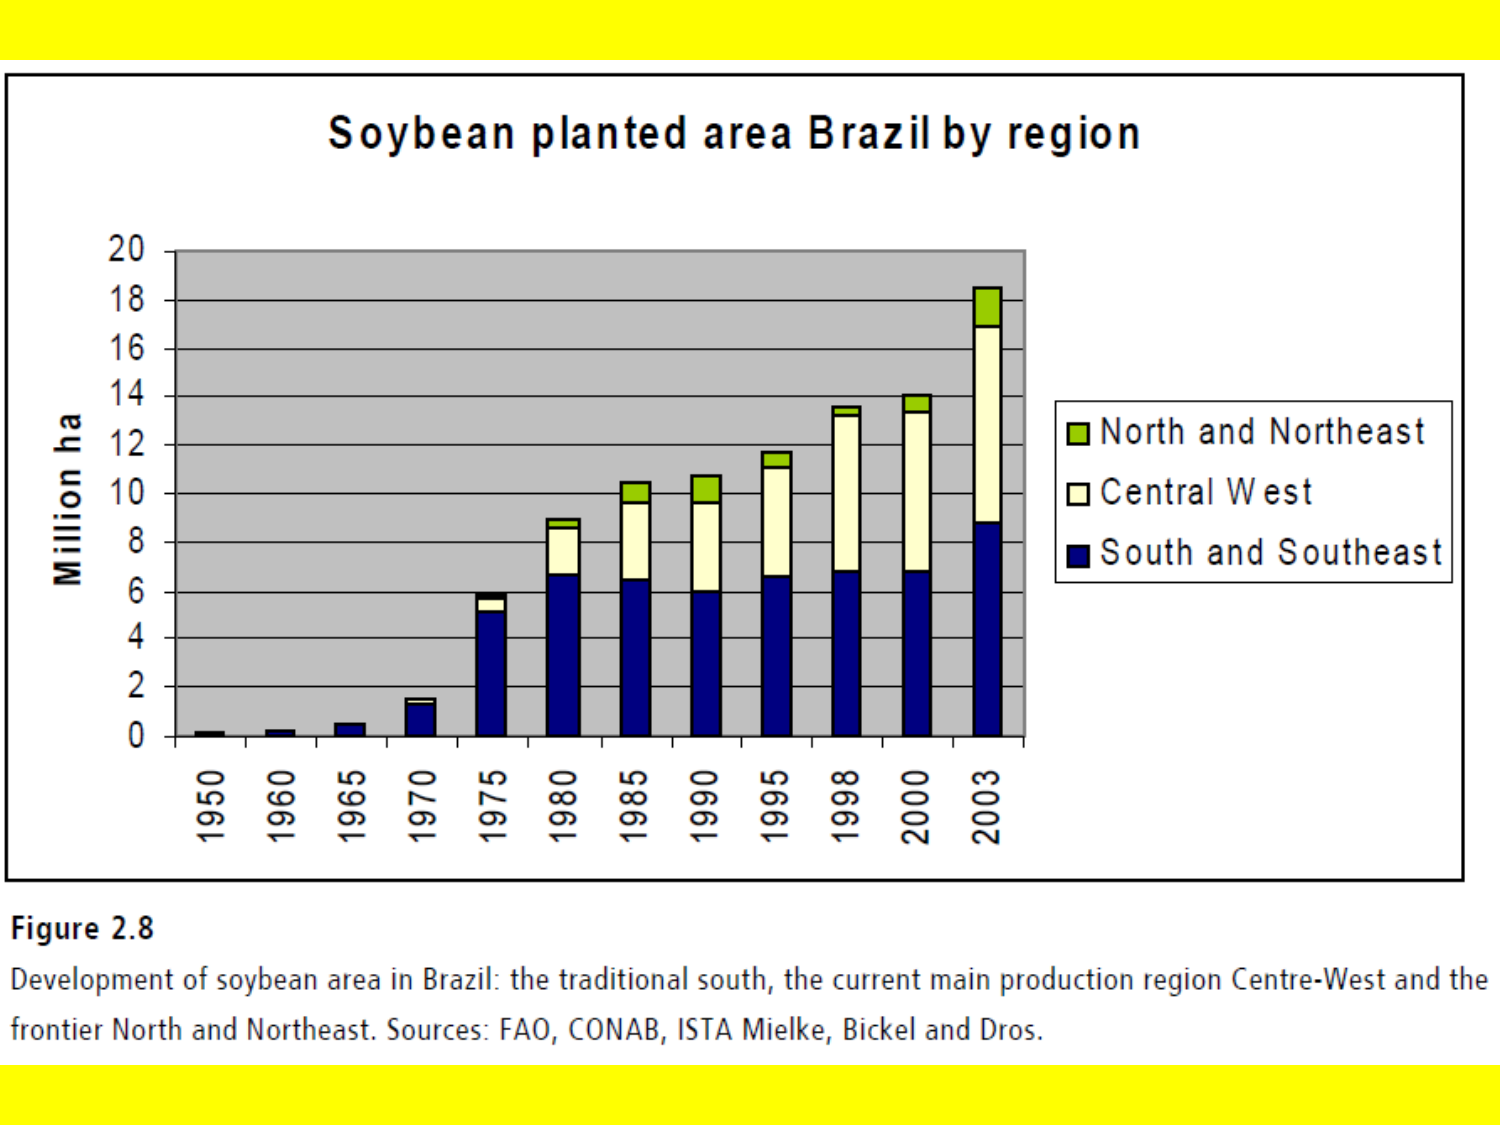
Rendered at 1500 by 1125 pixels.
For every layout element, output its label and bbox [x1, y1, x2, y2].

picture [0, 60, 1500, 1065]
